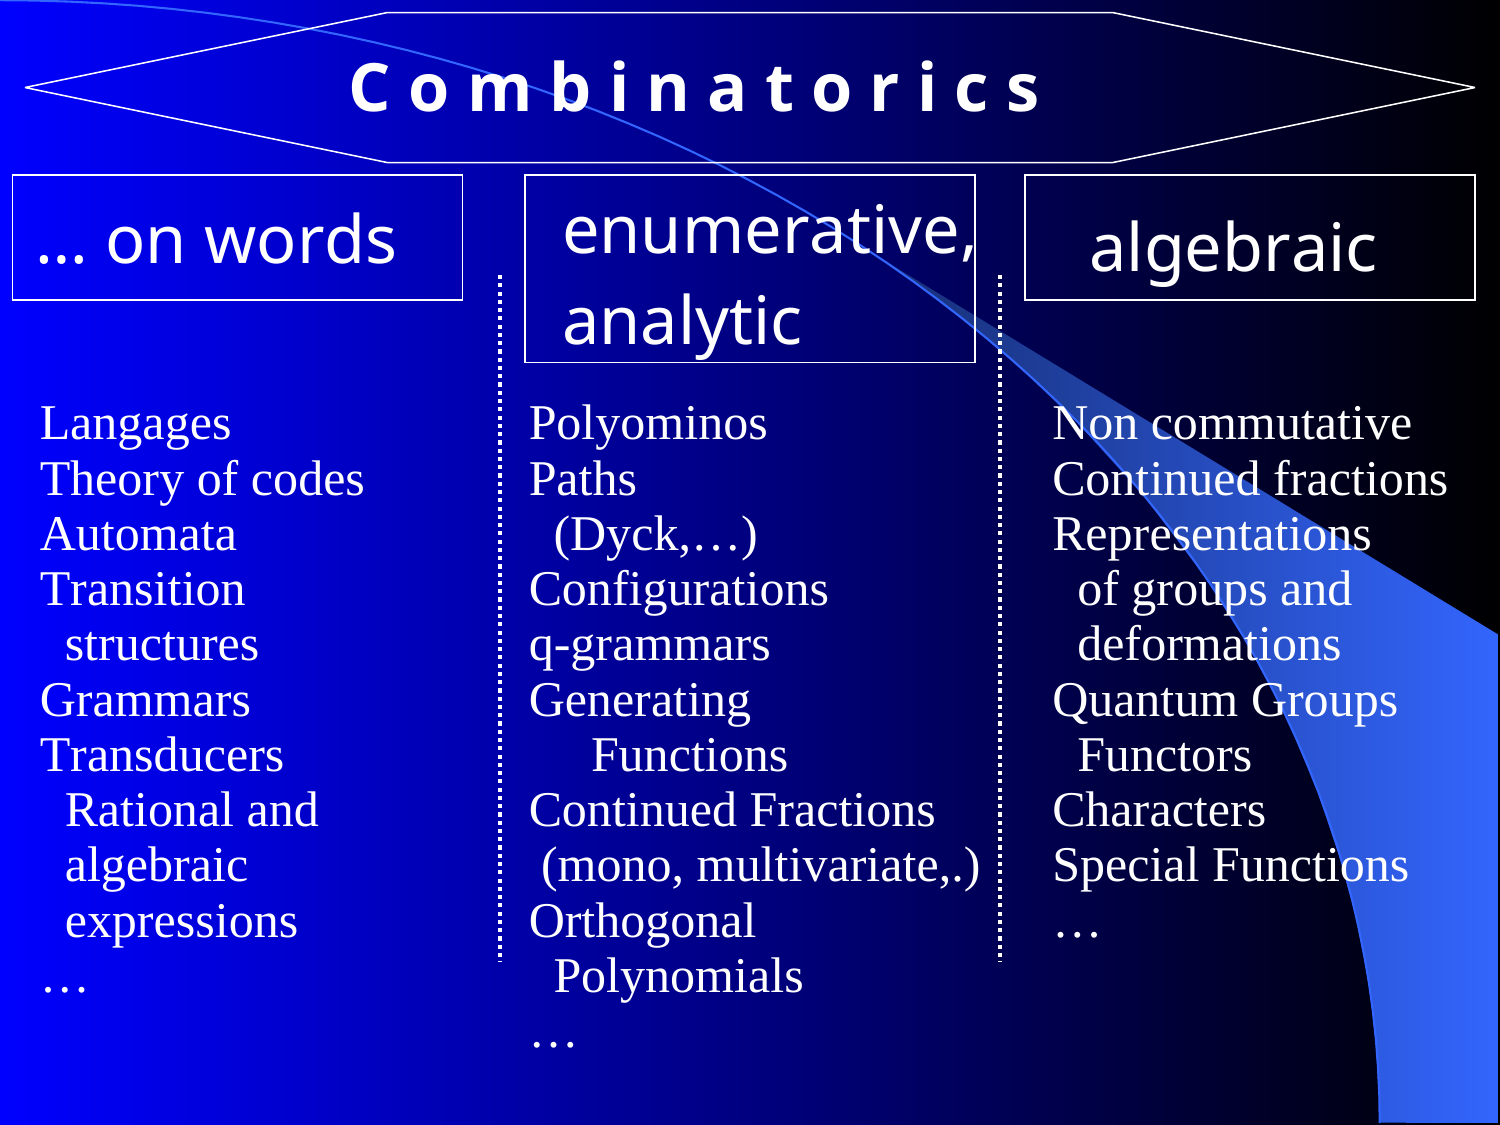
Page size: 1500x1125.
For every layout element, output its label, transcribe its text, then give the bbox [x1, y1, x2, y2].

text_box Langages Theory of codes Automata Transition structures Grammars Transducers Rational and algebraic expressions … [12, 387, 381, 1011]
text_box enumerative, analytic [547, 174, 994, 372]
text_box C o m b i n a t o r i c s [334, 32, 1055, 139]
text_box … on words [20, 184, 414, 292]
text_box Polyominos Paths (Dyck,…) Configurations q-grammars Generating Functions Continued Fractions (mono, multivariate,.) Orthogonal Polynomials … [501, 387, 997, 1067]
text_box Non commutative Continued fractions Representations of groups and deformations Quantum Groups Functors Characters Special Functions … [1025, 387, 1477, 956]
text_box algebraic [1074, 192, 1393, 299]
